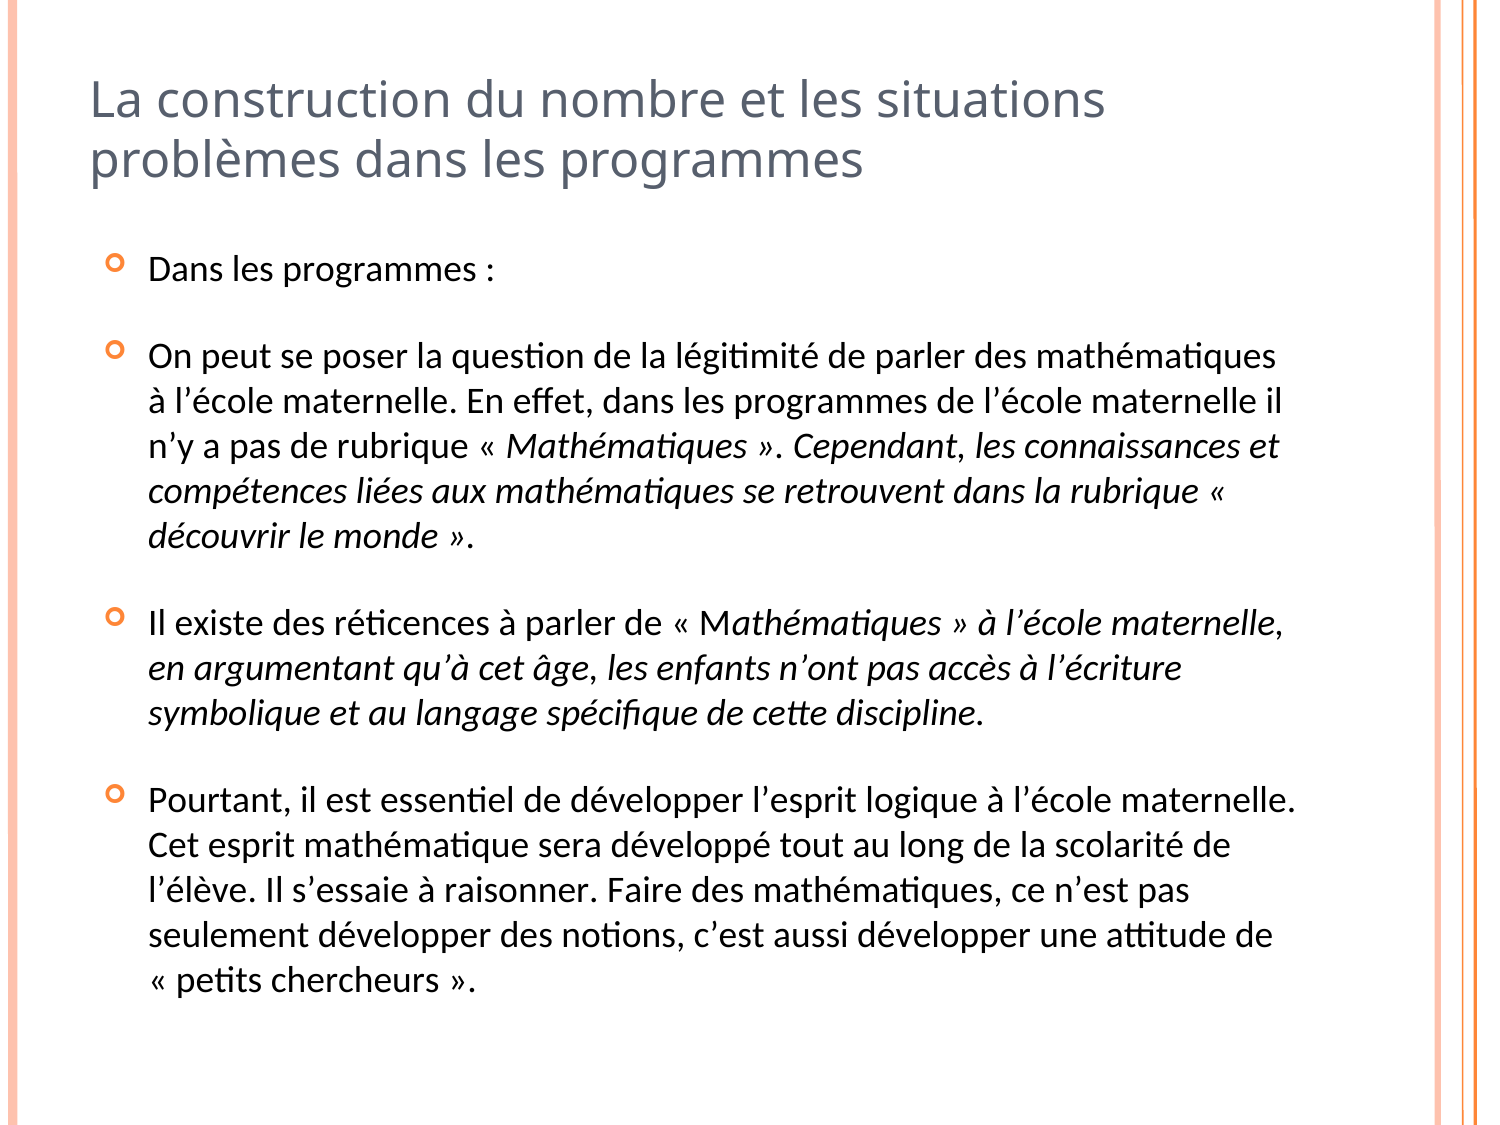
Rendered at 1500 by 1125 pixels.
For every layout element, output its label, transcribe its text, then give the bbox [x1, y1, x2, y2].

title La construction du nombre et les situations problèmes dans les programmes [74, 60, 1300, 195]
text_box Dans les programmes : On peut se poser la question de la légitimité de parler des mathématiques à l’école maternelle. En effet, dans les programmes de l’école maternelle il n’y a pas de rubrique « Mathématiques ». Cependant, les connaissances et compétences liées aux mathématiques se retrouvent dans la rubrique « découvrir le monde ». Il existe des réticences à parler de « Mathématiques » à l’école maternelle, en argumentant qu’à cet âge, les enfants n’ont pas accès à l’écriture symbolique et au langage spécifique de cette discipline. Pourtant, il est essentiel de développer l’esprit logique à l’école maternelle. Cet esprit mathématique sera développé tout au long de la scolarité de l’élève. Il s’essaie à raisonner. Faire des mathématiques, ce n’est pas seulement développer des notions, c’est aussi développer une attitude de « petits chercheurs ». [88, 236, 1314, 1036]
